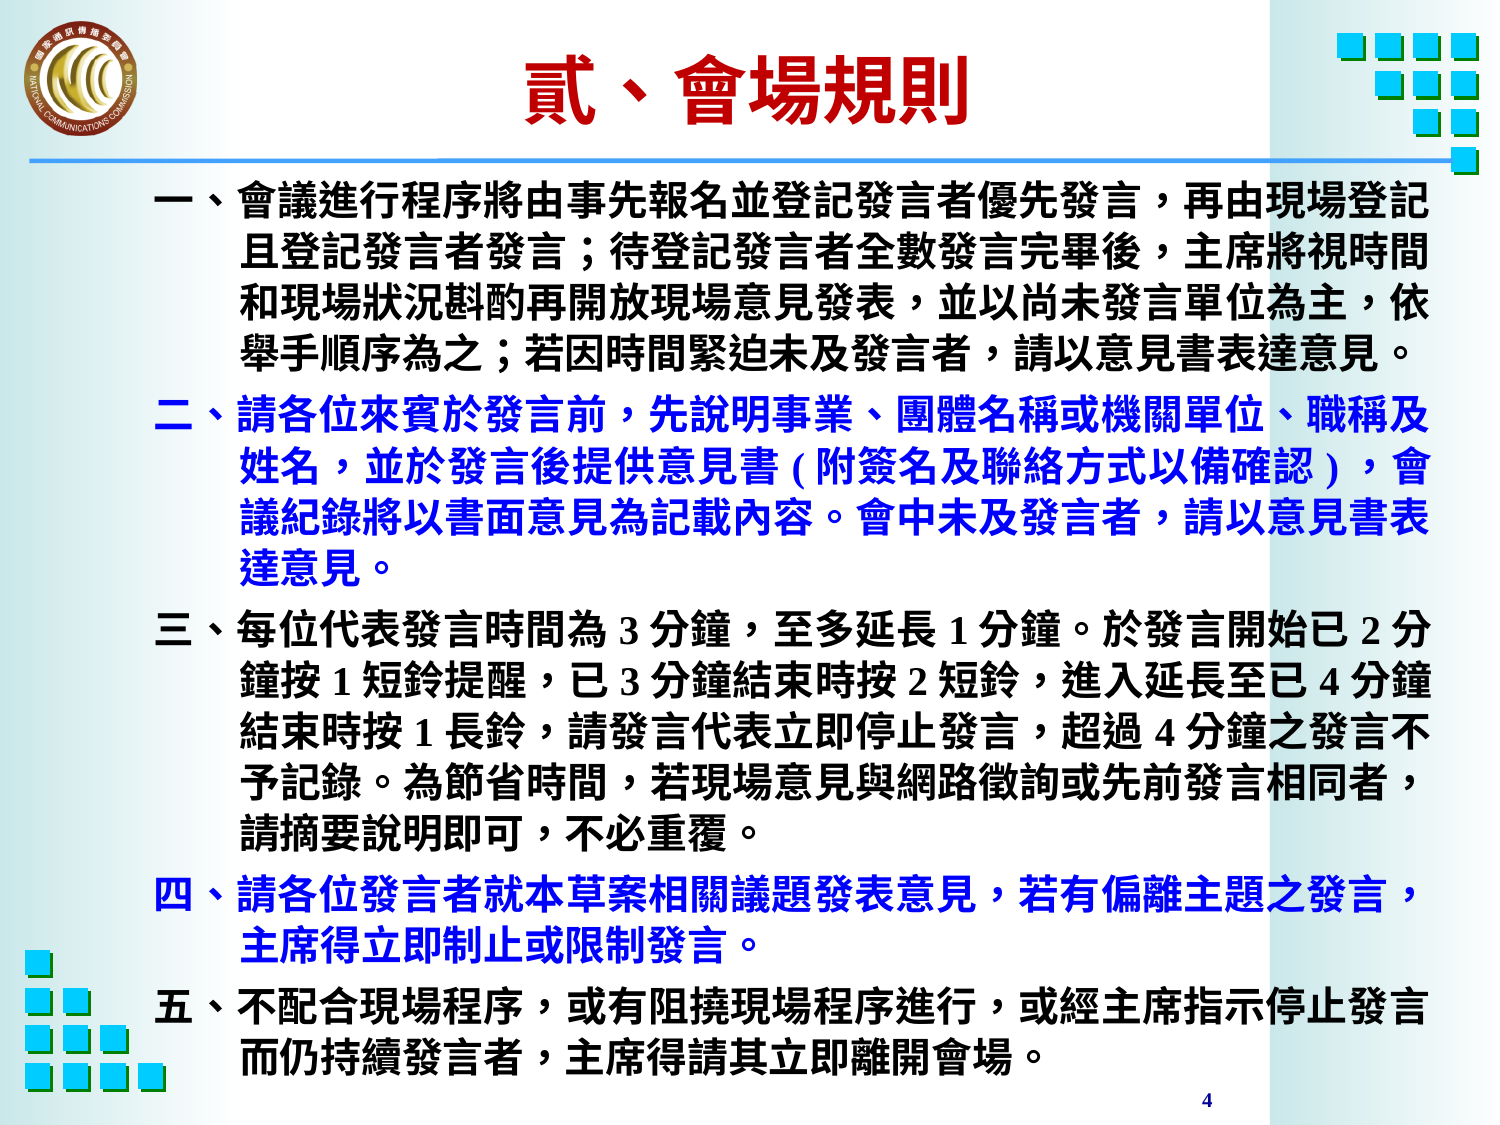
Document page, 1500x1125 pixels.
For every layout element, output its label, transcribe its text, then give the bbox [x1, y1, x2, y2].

title 貳、會場規則 [189, 23, 1306, 154]
list 一、會議進行程序將由事先報名並登記發言者優先發言，再由現場登記且登記發言者發言；待登記發言者全數發言完畢後，主席將視時間和現場狀況斟酌再開放現場意見發表，並以尚未發言單位為主，依舉手順序為之；若因時間緊迫未及發言者，請以意見書表達意見。 二、請各位來賓於發言前，先說明事業、團體名稱或機關單位、職稱及姓名，並於發言後提供意見書(附簽名及聯絡方式以備確認)，會議紀錄將以書面意見為記載內容。會中未及發言者，請以意見書表達意見。 三、每位代表發言時間為3分鐘，至多延長1分鐘。於發言開始已2分鐘按1短鈴提醒，已3分鐘結束時按2短鈴，進入延長至已4分鐘結束時按1長鈴，請發言代表立即停止發言，超過4分鐘之發言不予記錄。為節省時間，若現場意見與網路徵詢或先前發言相同者，請摘要說明即可，不必重覆。 四、請各位發言者就本草案相關議題發表意見，若有偏離主題之發言，主席得立即制止或限制發言。 五、不配合現場程序，或有阻撓現場程序進行，或經主席指示停止發言而仍持續發言者，主席得請其立即離開會場。 [53, 165, 1447, 1125]
